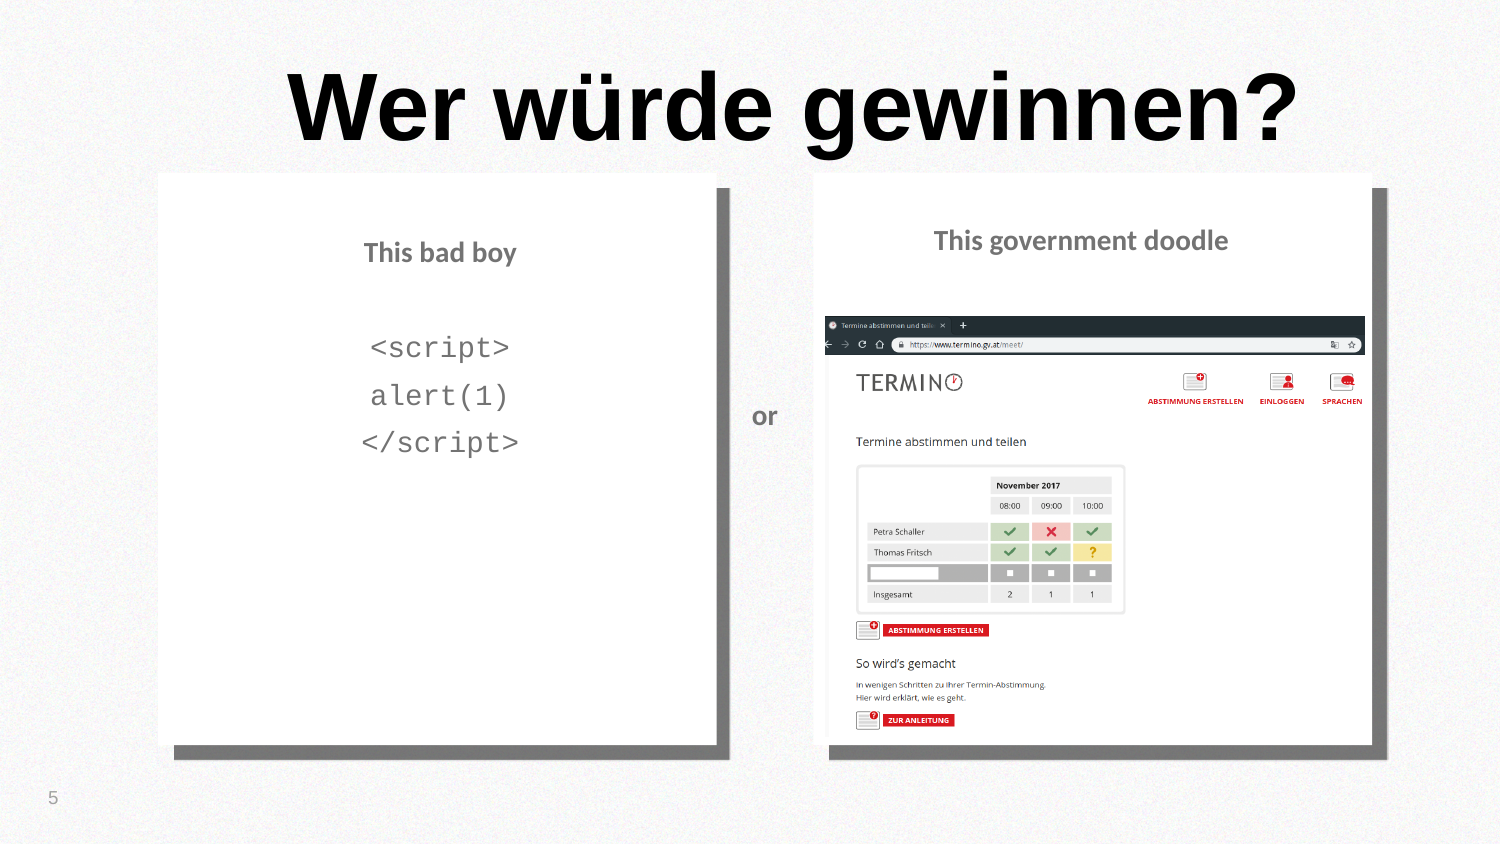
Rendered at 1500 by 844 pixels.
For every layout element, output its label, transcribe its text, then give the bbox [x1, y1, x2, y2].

picture [0, 0, 1500, 844]
slide_number <number> [33, 764, 126, 830]
text_box [158, 178, 717, 746]
text_box [813, 178, 1373, 746]
text_box This government doodle [897, 206, 1266, 316]
text_box This bad boy <script> alert(1) </script> [256, 218, 625, 372]
text_box or [729, 381, 801, 452]
title Wer würde gewinnen? [120, 36, 1471, 178]
